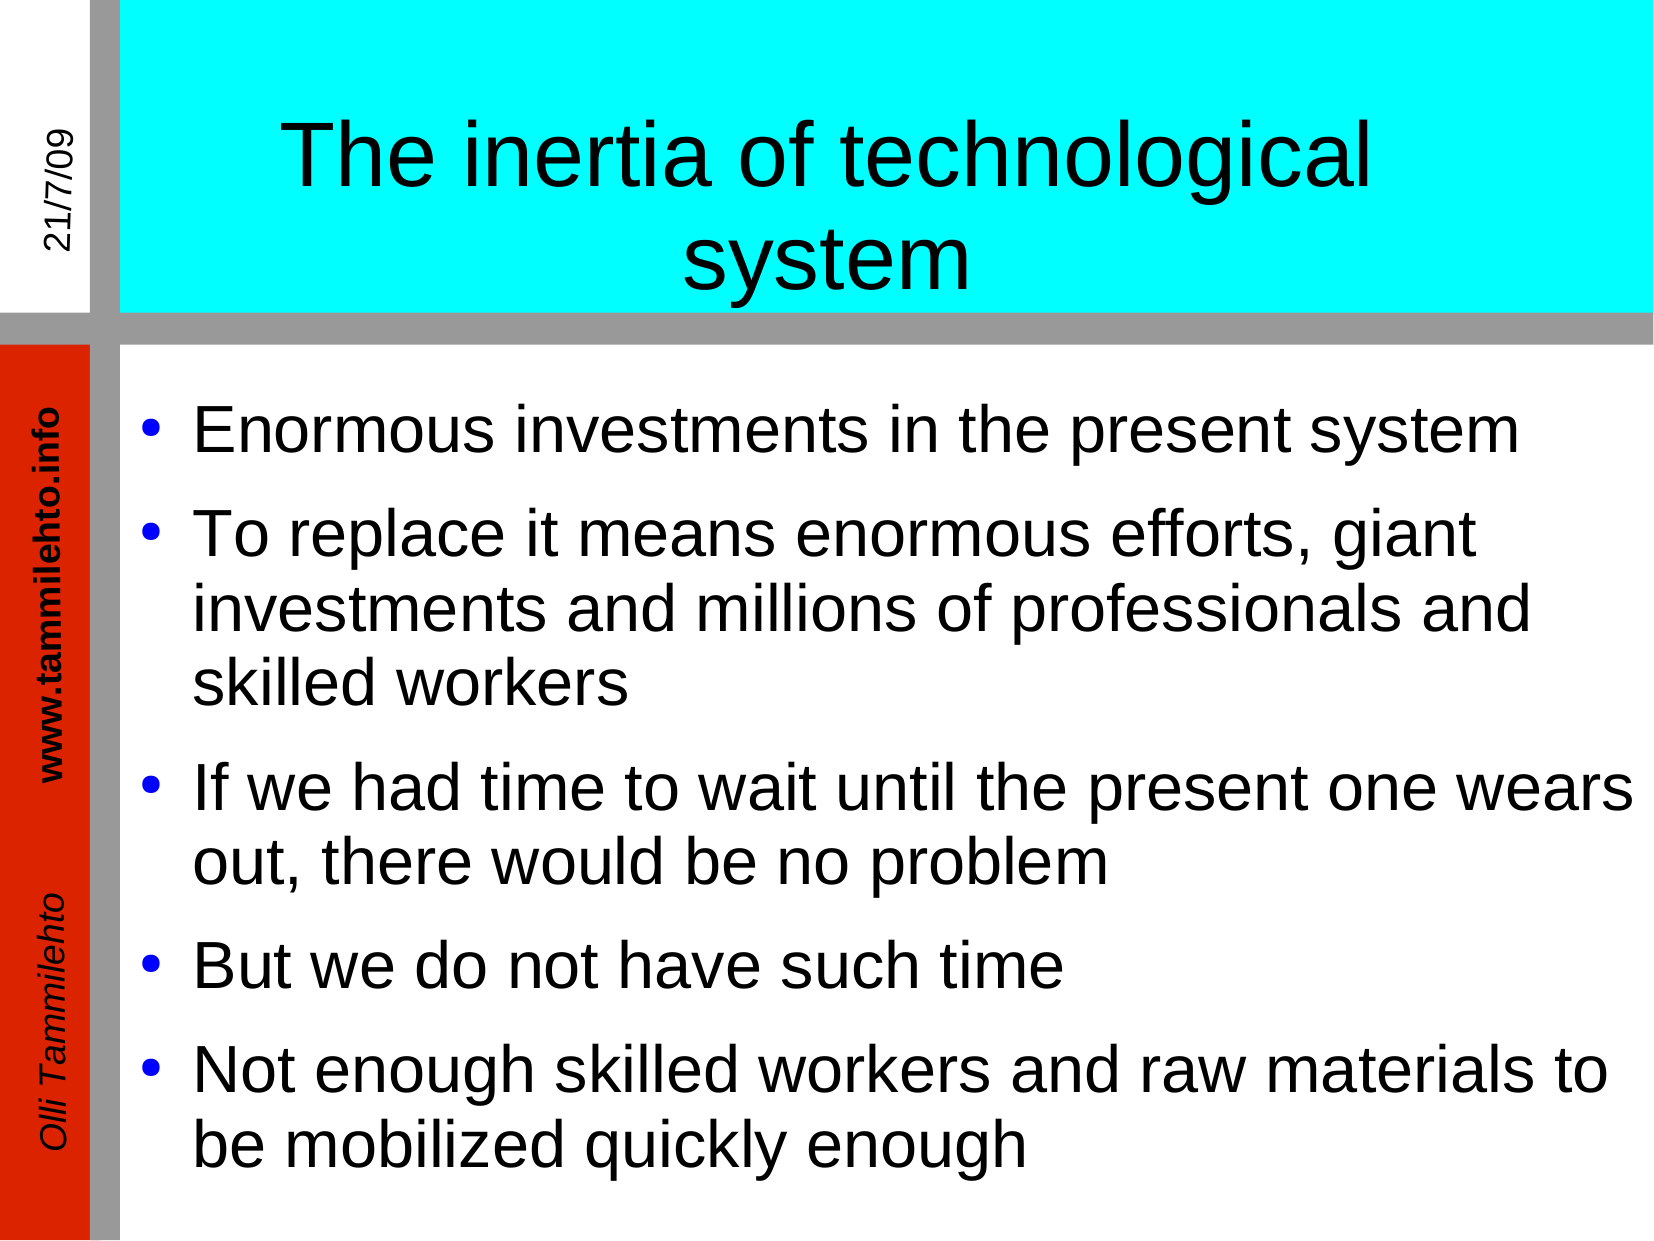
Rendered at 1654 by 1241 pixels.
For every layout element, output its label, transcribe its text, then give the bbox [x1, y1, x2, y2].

title The inertia of technological system [121, 102, 1534, 311]
list Enormous investments in the present system To replace it means enormous efforts, giant investments and millions of professionals and skilled workers If we had time to wait until the present one wears out, there would be no problem But we do not have such time Not enough skilled workers and raw materials to be mobilized quickly enough [121, 391, 1654, 1183]
